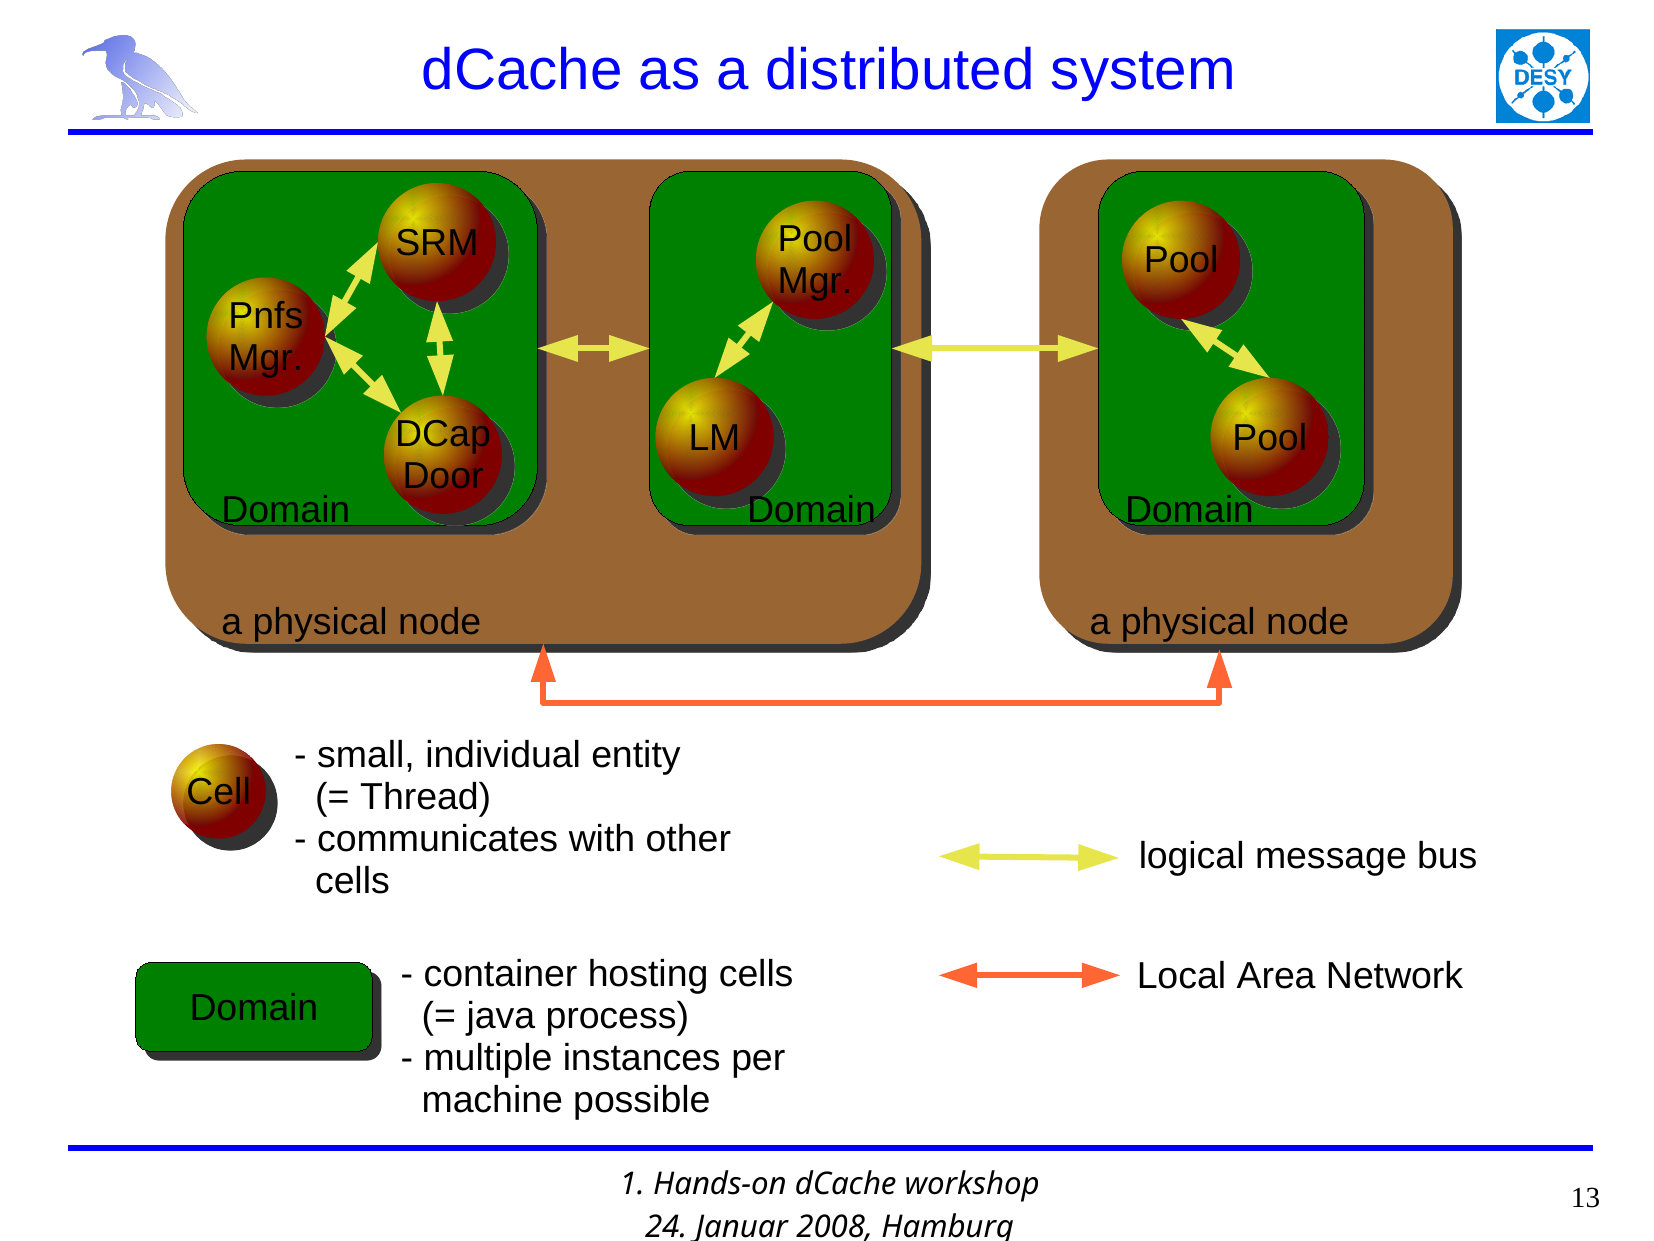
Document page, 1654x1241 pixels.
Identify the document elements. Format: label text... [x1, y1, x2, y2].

text_box Domain [135, 962, 373, 1052]
text_box Cell [171, 744, 266, 839]
text_box [1039, 159, 1453, 644]
title dCache as a distributed system [236, 27, 1423, 111]
text_box Pool Mgr. [755, 200, 875, 319]
text_box - small, individual entity (= Thread) - communicates with other cells [279, 726, 747, 910]
text_box DCap Door [383, 395, 503, 514]
text_box LM [655, 377, 774, 497]
text_box - container hosting cells (= java process) - multiple instances per machine possible [385, 944, 809, 1128]
text_box Pool [1122, 200, 1241, 319]
picture [1496, 29, 1590, 123]
text_box Domain [206, 480, 366, 538]
text_box SRM [377, 183, 497, 302]
text_box a physical node [206, 592, 497, 650]
text_box Pool [1210, 377, 1329, 497]
picture [57, 22, 223, 133]
text_box a physical node [1074, 592, 1365, 650]
text_box [165, 159, 922, 644]
text_box Domain [1110, 480, 1269, 538]
text_box Pnfs Mgr. [206, 277, 325, 396]
text_box Domain [732, 480, 891, 538]
text_box Local Area Network [1122, 947, 1479, 1004]
text_box logical message bus [1123, 826, 1512, 884]
